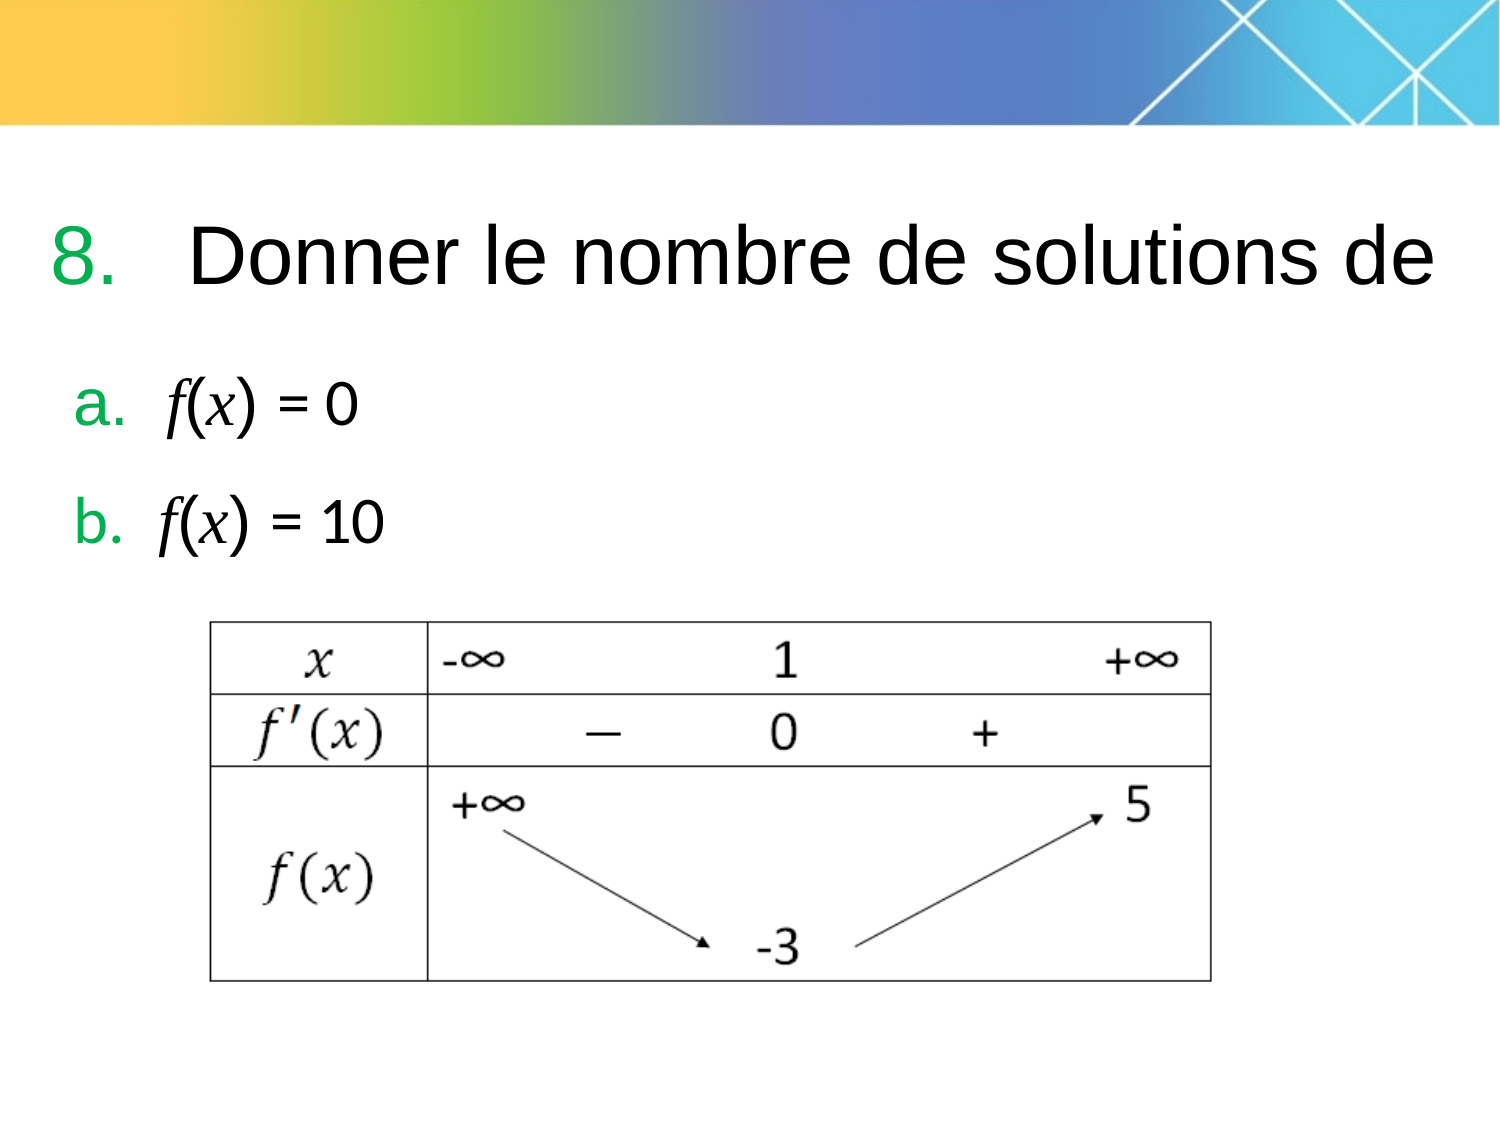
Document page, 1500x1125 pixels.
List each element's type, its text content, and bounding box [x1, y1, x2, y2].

text_box a. f(x) = 0 b. f(x) = 10 [58, 351, 458, 682]
picture [199, 609, 1226, 993]
text_box Donner le nombre de solutions de [35, 164, 1460, 338]
picture [0, 0, 1500, 127]
